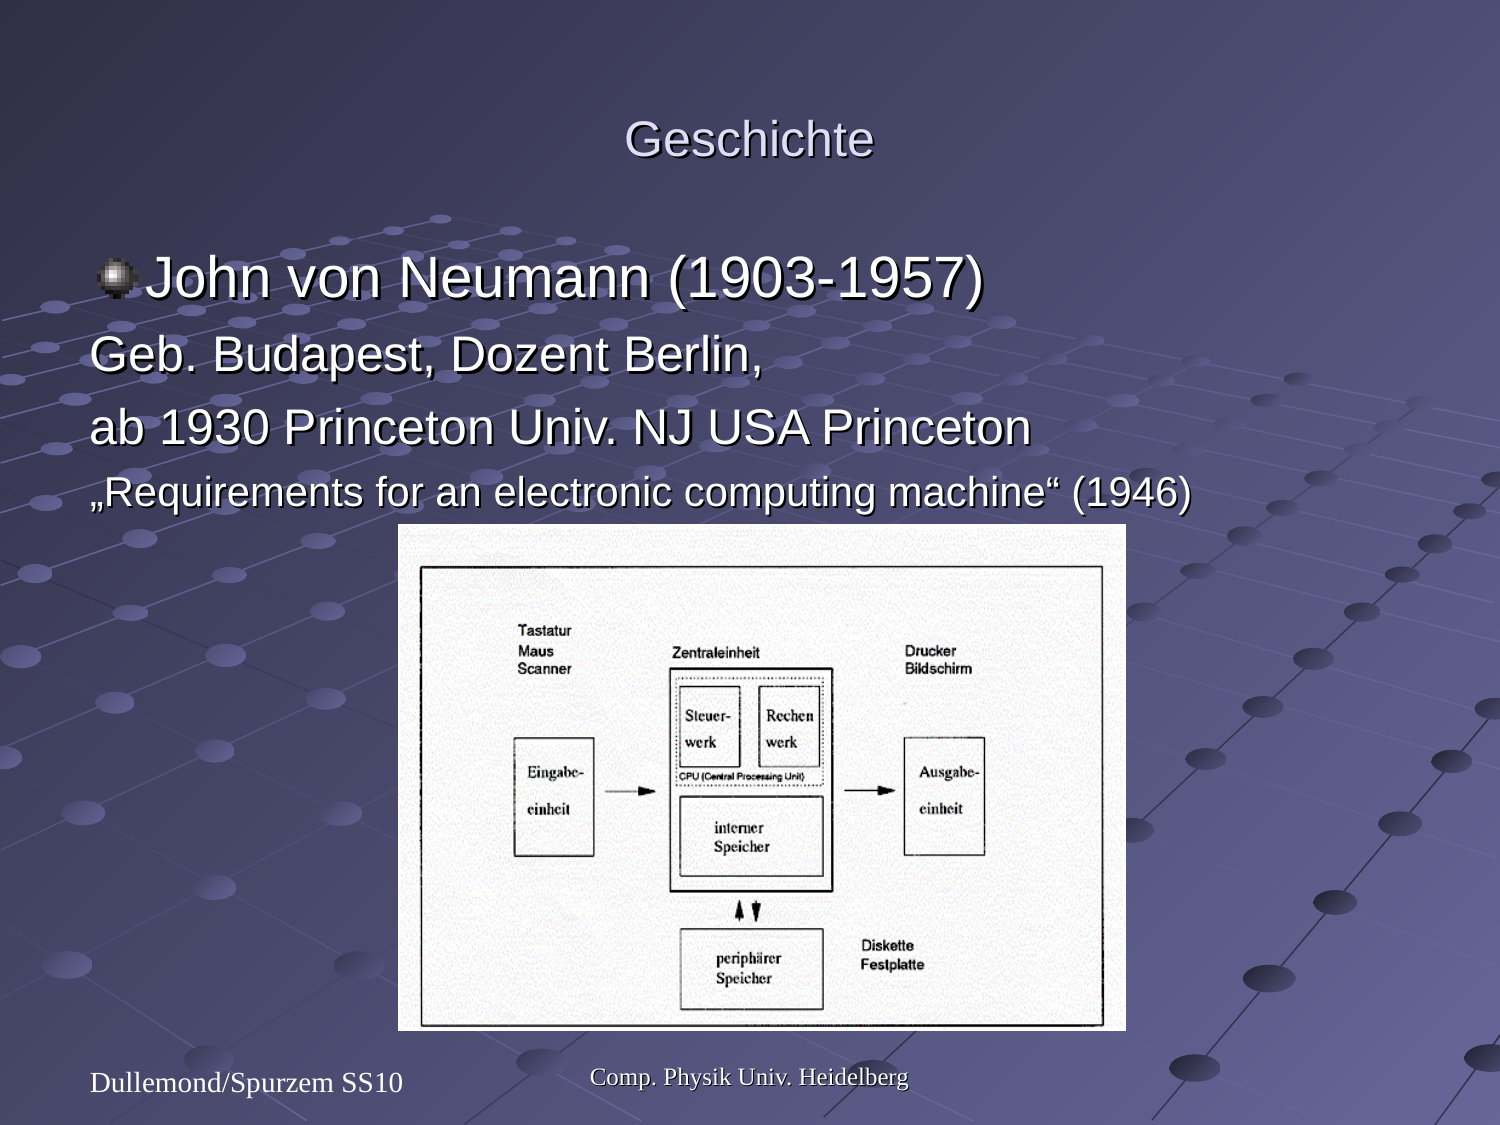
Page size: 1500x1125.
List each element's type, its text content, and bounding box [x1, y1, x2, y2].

title Geschichte [75, 45, 1426, 233]
list John von Neumann (1903-1957)‏ Geb. Budapest, Dozent Berlin, ab 1930 Princeton Univ. NJ USA Princeton „Requirements for an electronic computing machine“ (1946)‏ [75, 231, 1500, 1007]
picture [398, 524, 1126, 1031]
